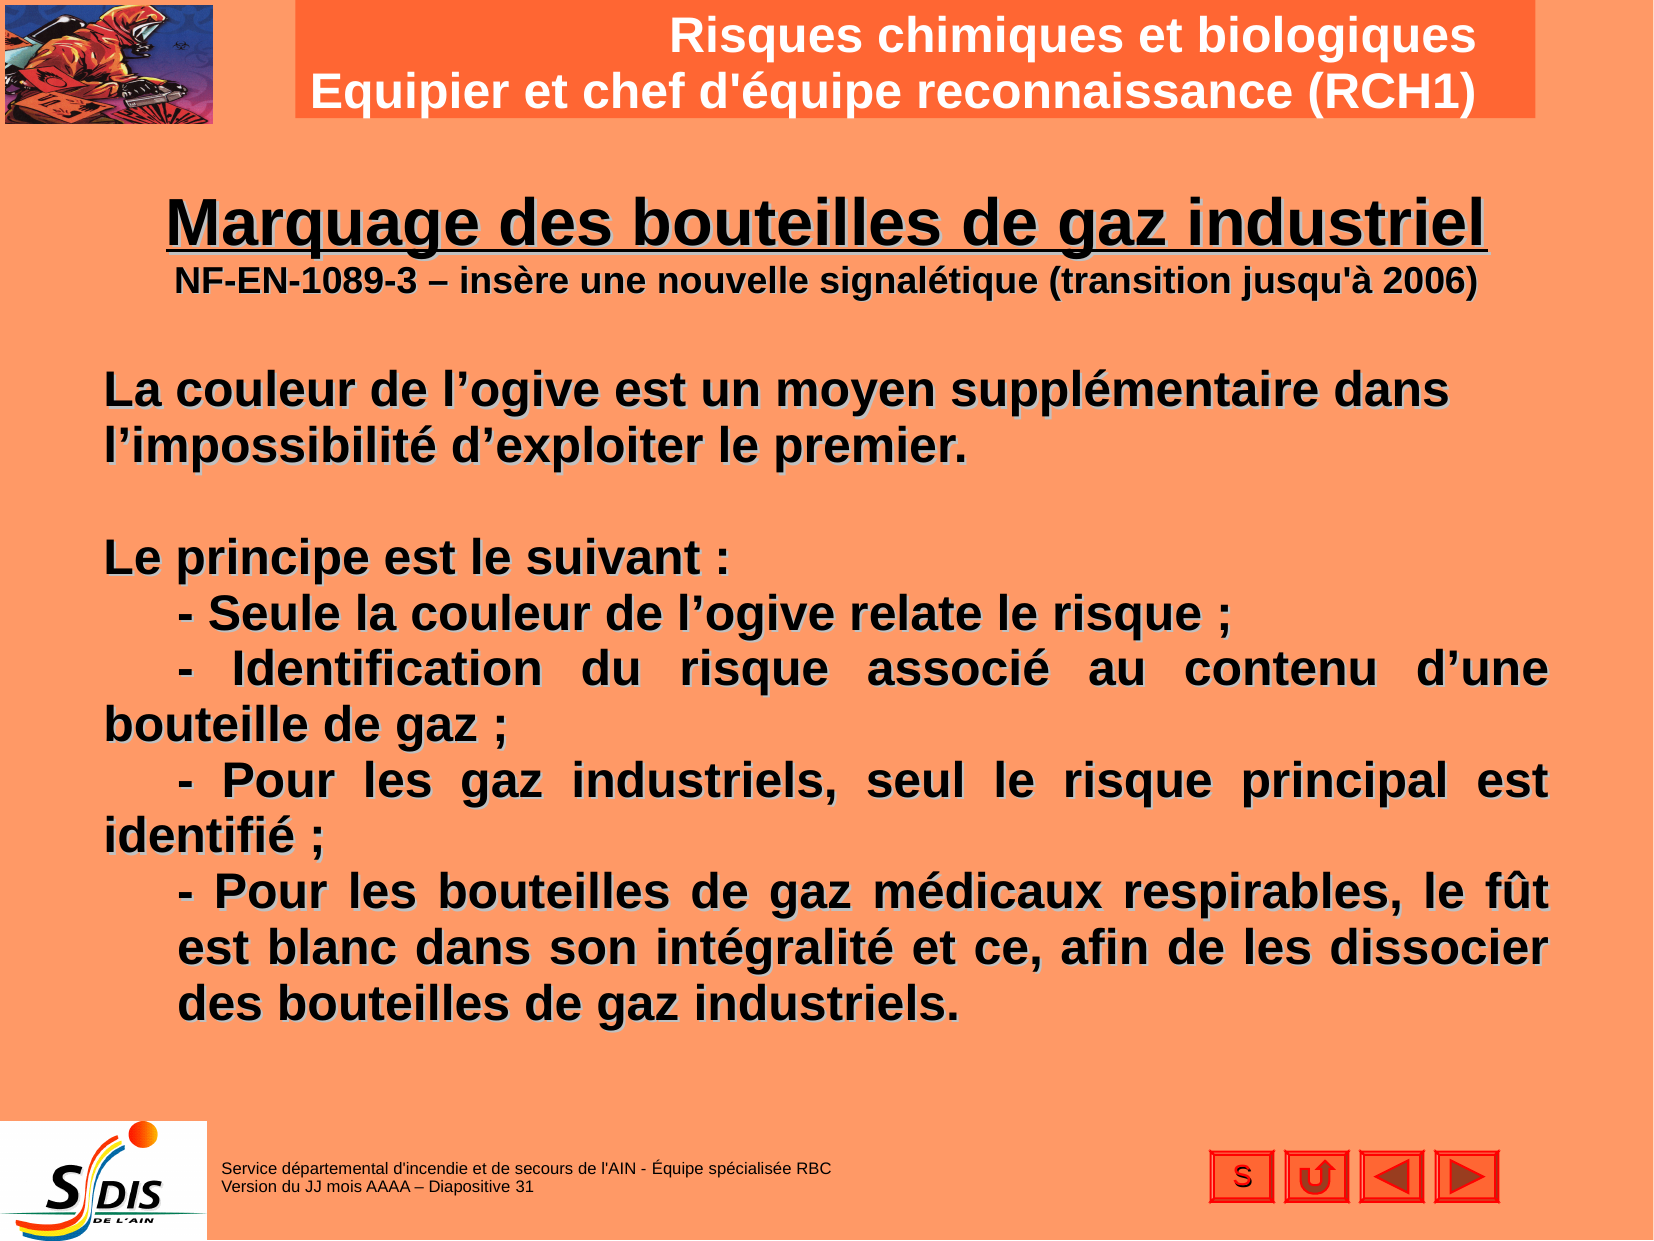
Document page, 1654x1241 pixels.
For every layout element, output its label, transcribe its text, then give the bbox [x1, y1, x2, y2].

text_box Marquage des bouteilles de gaz industriel NF-EN-1089-3 – insère une nouvelle signalétique (transition jusqu'à 2006) [118, 177, 1536, 310]
text_box [1212, 1151, 1274, 1202]
text_box [1437, 1151, 1499, 1202]
picture [0, 1121, 207, 1241]
text_box S [1217, 1151, 1267, 1200]
picture [5, 5, 213, 124]
text_box [1287, 1151, 1349, 1202]
text_box La couleur de l’ogive est un moyen supplémentaire dans l’impossibilité d’exploiter le premier. Le principe est le suivant : - Seule la couleur de l’ogive relate le risque ; - Identification du risque associé au contenu d’une bouteille de gaz ; - Pour les gaz industriels, seul le risque principal est identifié ; - Pour les bouteilles de gaz médicaux respirables, le fût est blanc dans son intégralité et ce, afin de les dissocier des bouteilles de gaz industriels. [88, 354, 1565, 1054]
text_box [1362, 1151, 1424, 1202]
